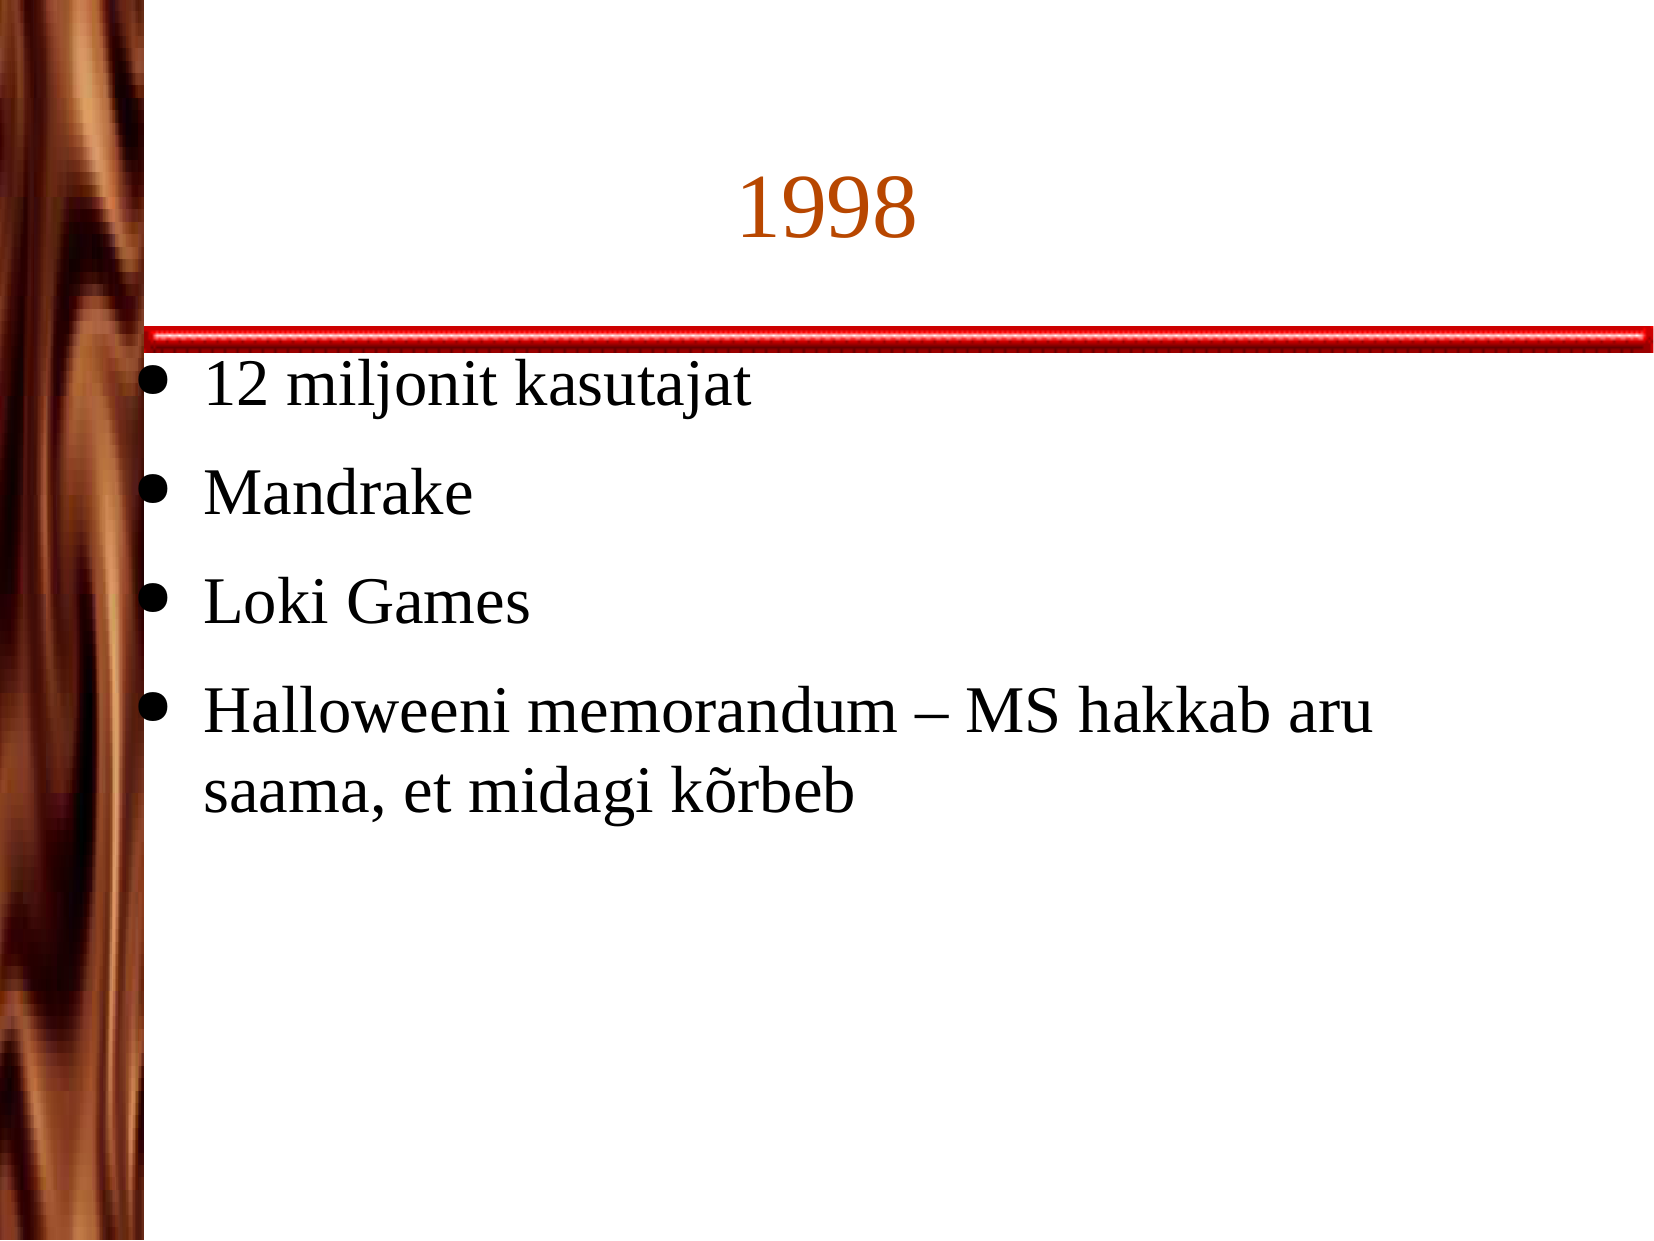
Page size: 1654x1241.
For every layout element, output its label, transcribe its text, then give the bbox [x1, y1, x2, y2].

list 12 miljonit kasutajat Mandrake Loki Games Halloweeni memorandum – MS hakkab aru saama, et midagi kõrbeb [121, 344, 1533, 1126]
picture [0, 0, 1654, 1240]
title 1998 [121, 100, 1533, 312]
